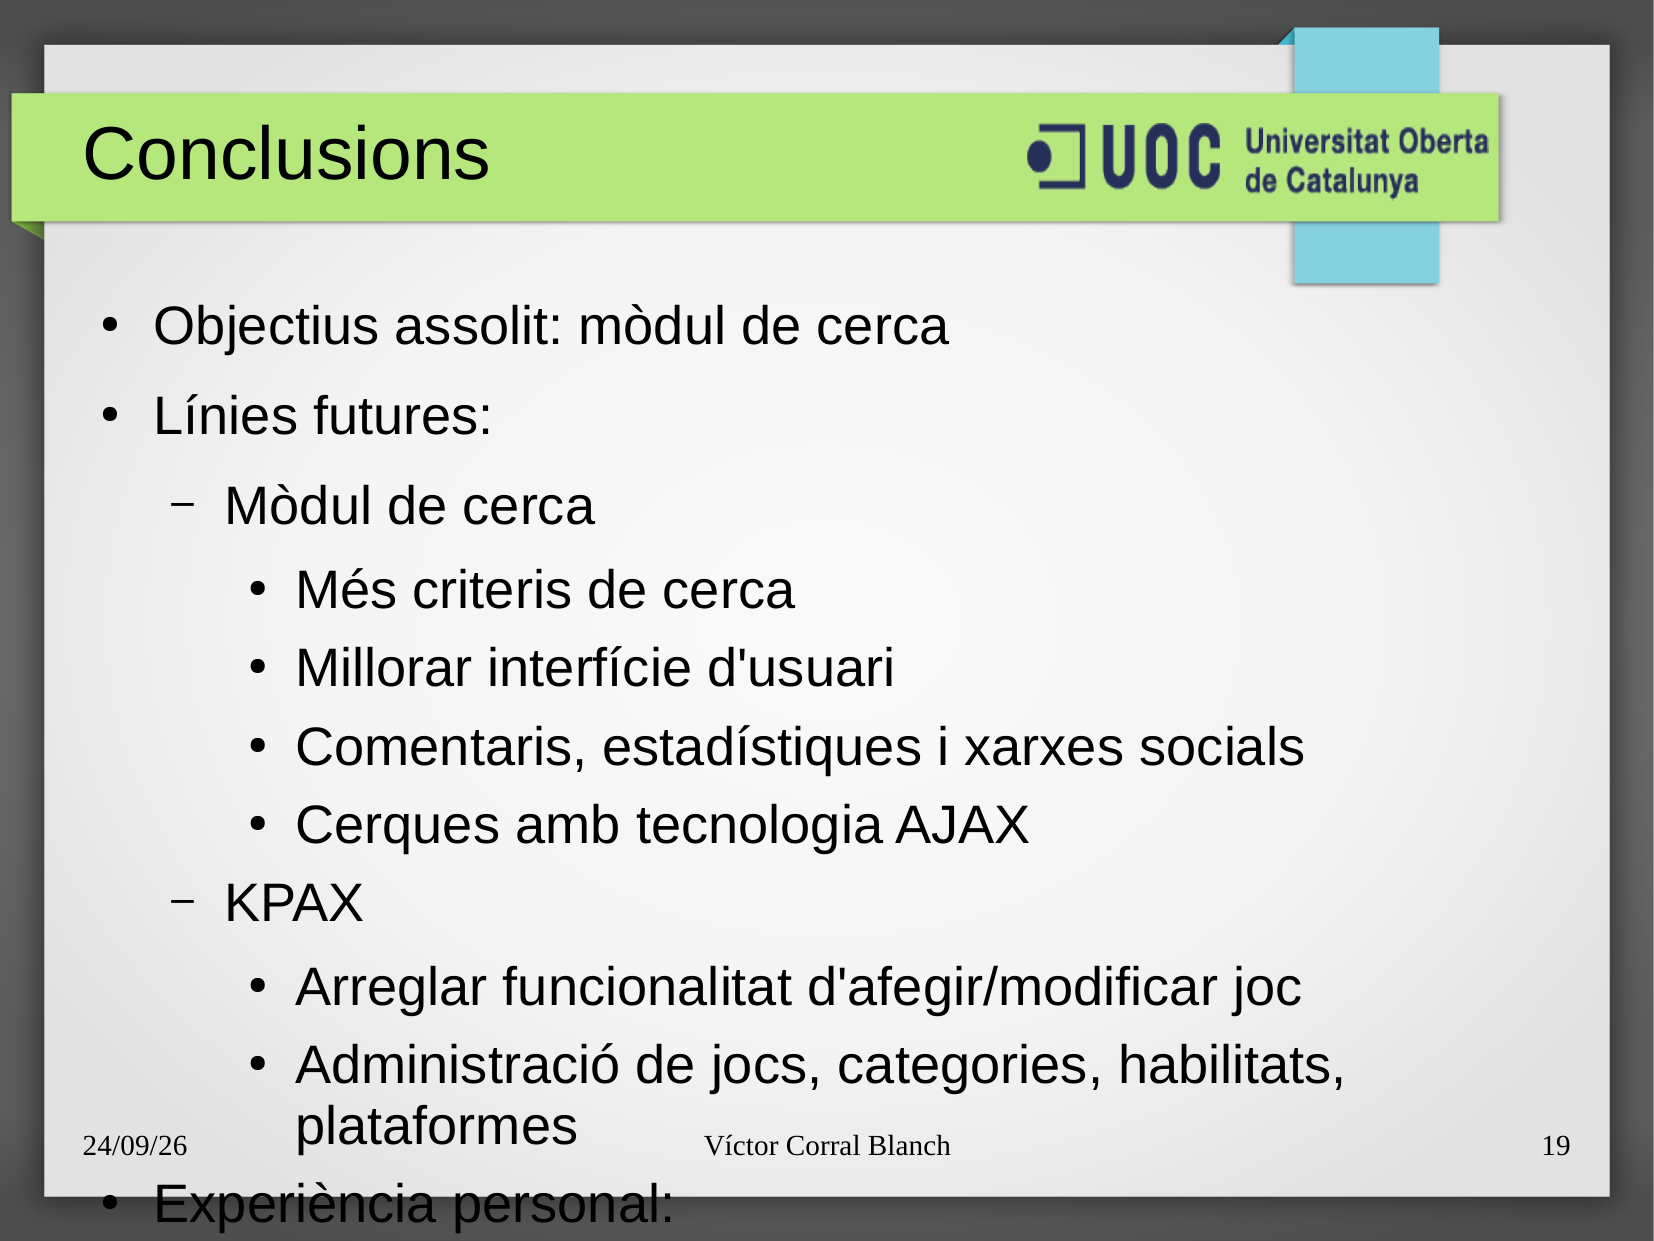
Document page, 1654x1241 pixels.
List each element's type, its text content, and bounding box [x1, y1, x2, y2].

list Objectius assolit: mòdul de cerca Línies futures: Mòdul de cerca Més criteris de cerca Millorar interfície d'usuari Comentaris, estadístiques i xarxes socials Cerques amb tecnologia AJAX KPAX Arreglar funcionalitat d'afegir/modificar joc Administració de jocs, categories, habilitats, plataformes Experiència personal: Aprenentatge de moltes tecnologies (J2EE) [82, 295, 1571, 1015]
title Conclusions [82, 94, 1016, 213]
picture [0, 0, 1654, 1241]
